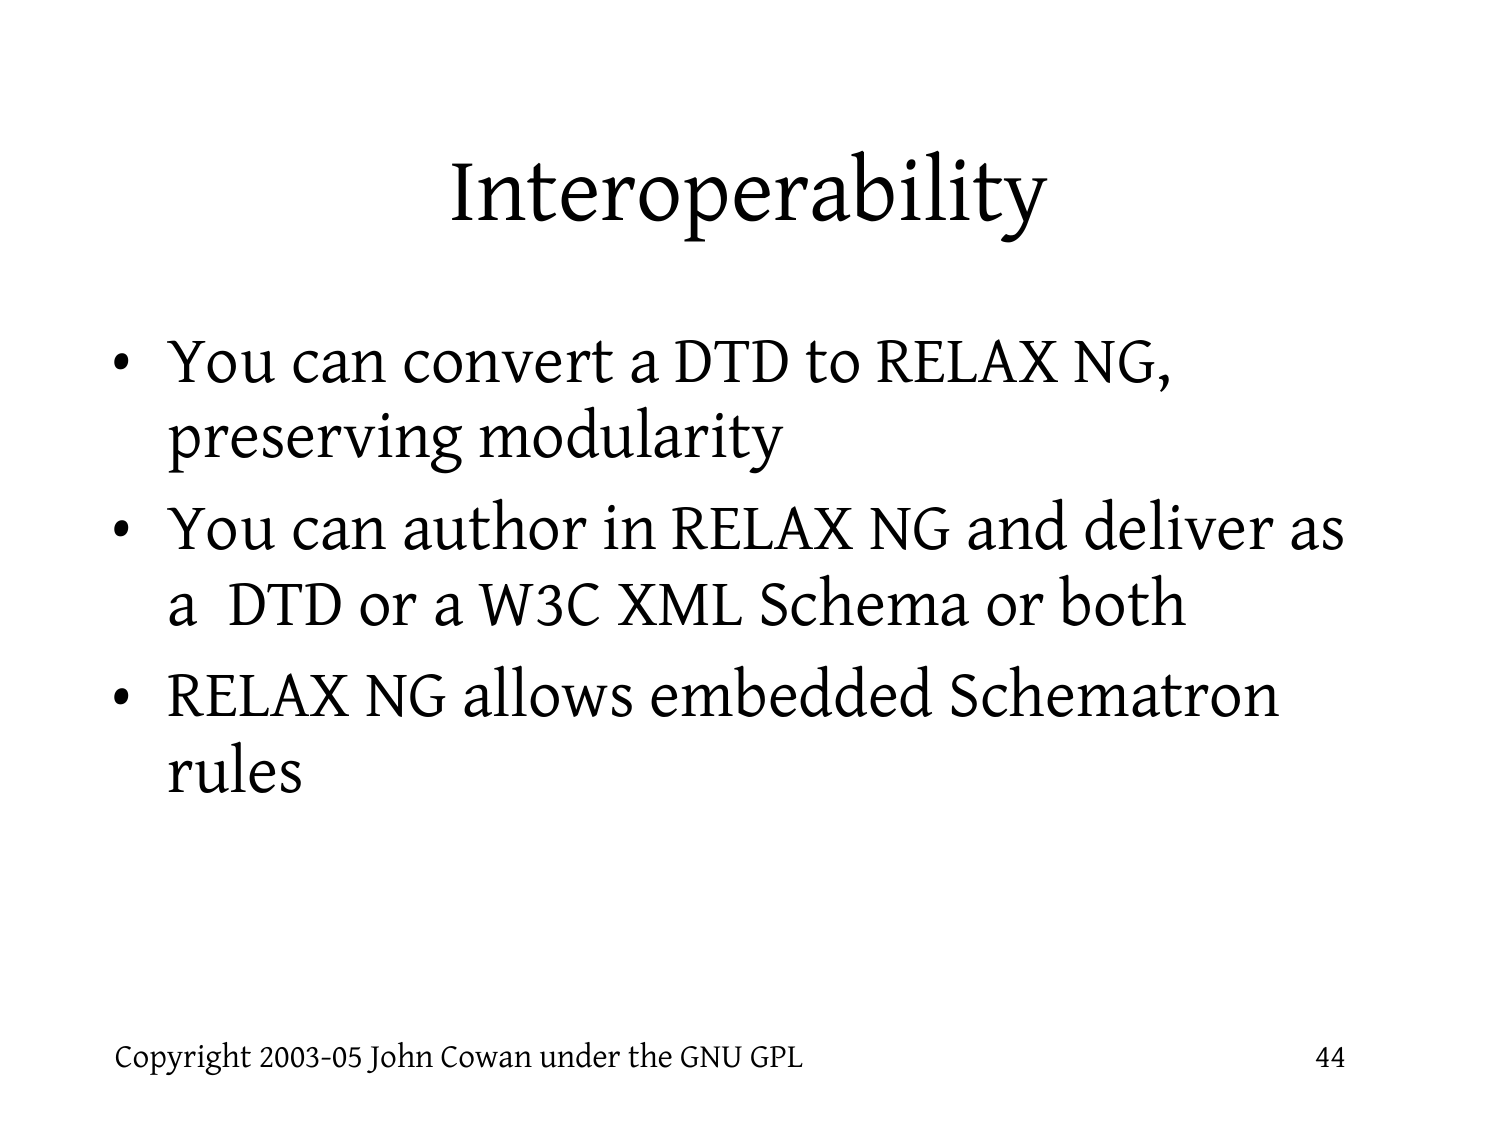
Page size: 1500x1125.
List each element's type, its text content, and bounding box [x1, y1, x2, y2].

list You can convert a DTD to RELAX NG, preserving modularity You can author in RELAX NG and deliver as a DTD or a W3C XML Schema or both RELAX NG allows embedded Schematron rules [112, 324, 1387, 1000]
title Interoperability [112, 70, 1387, 318]
